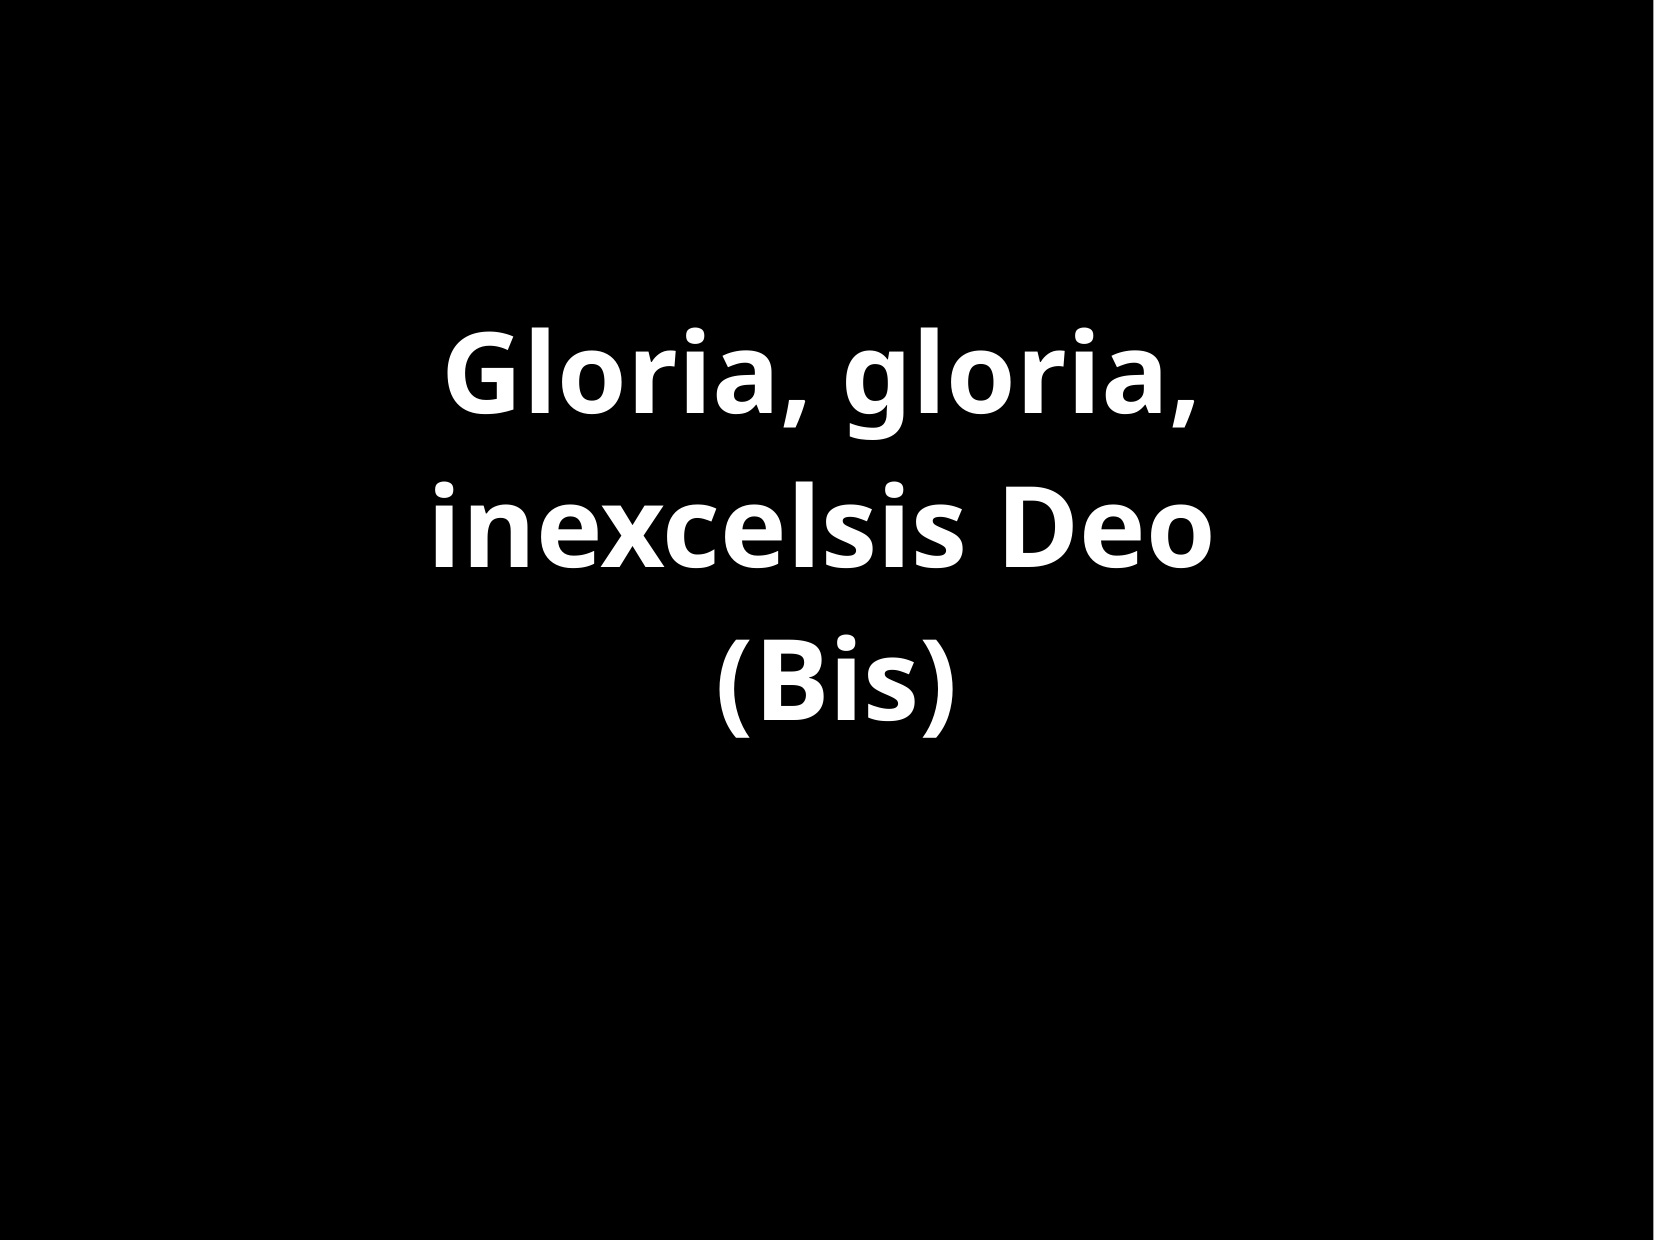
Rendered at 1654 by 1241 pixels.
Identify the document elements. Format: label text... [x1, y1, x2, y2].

subtitle Gloria, gloria, inexcelsis Deo (Bis) [161, 43, 1512, 1004]
